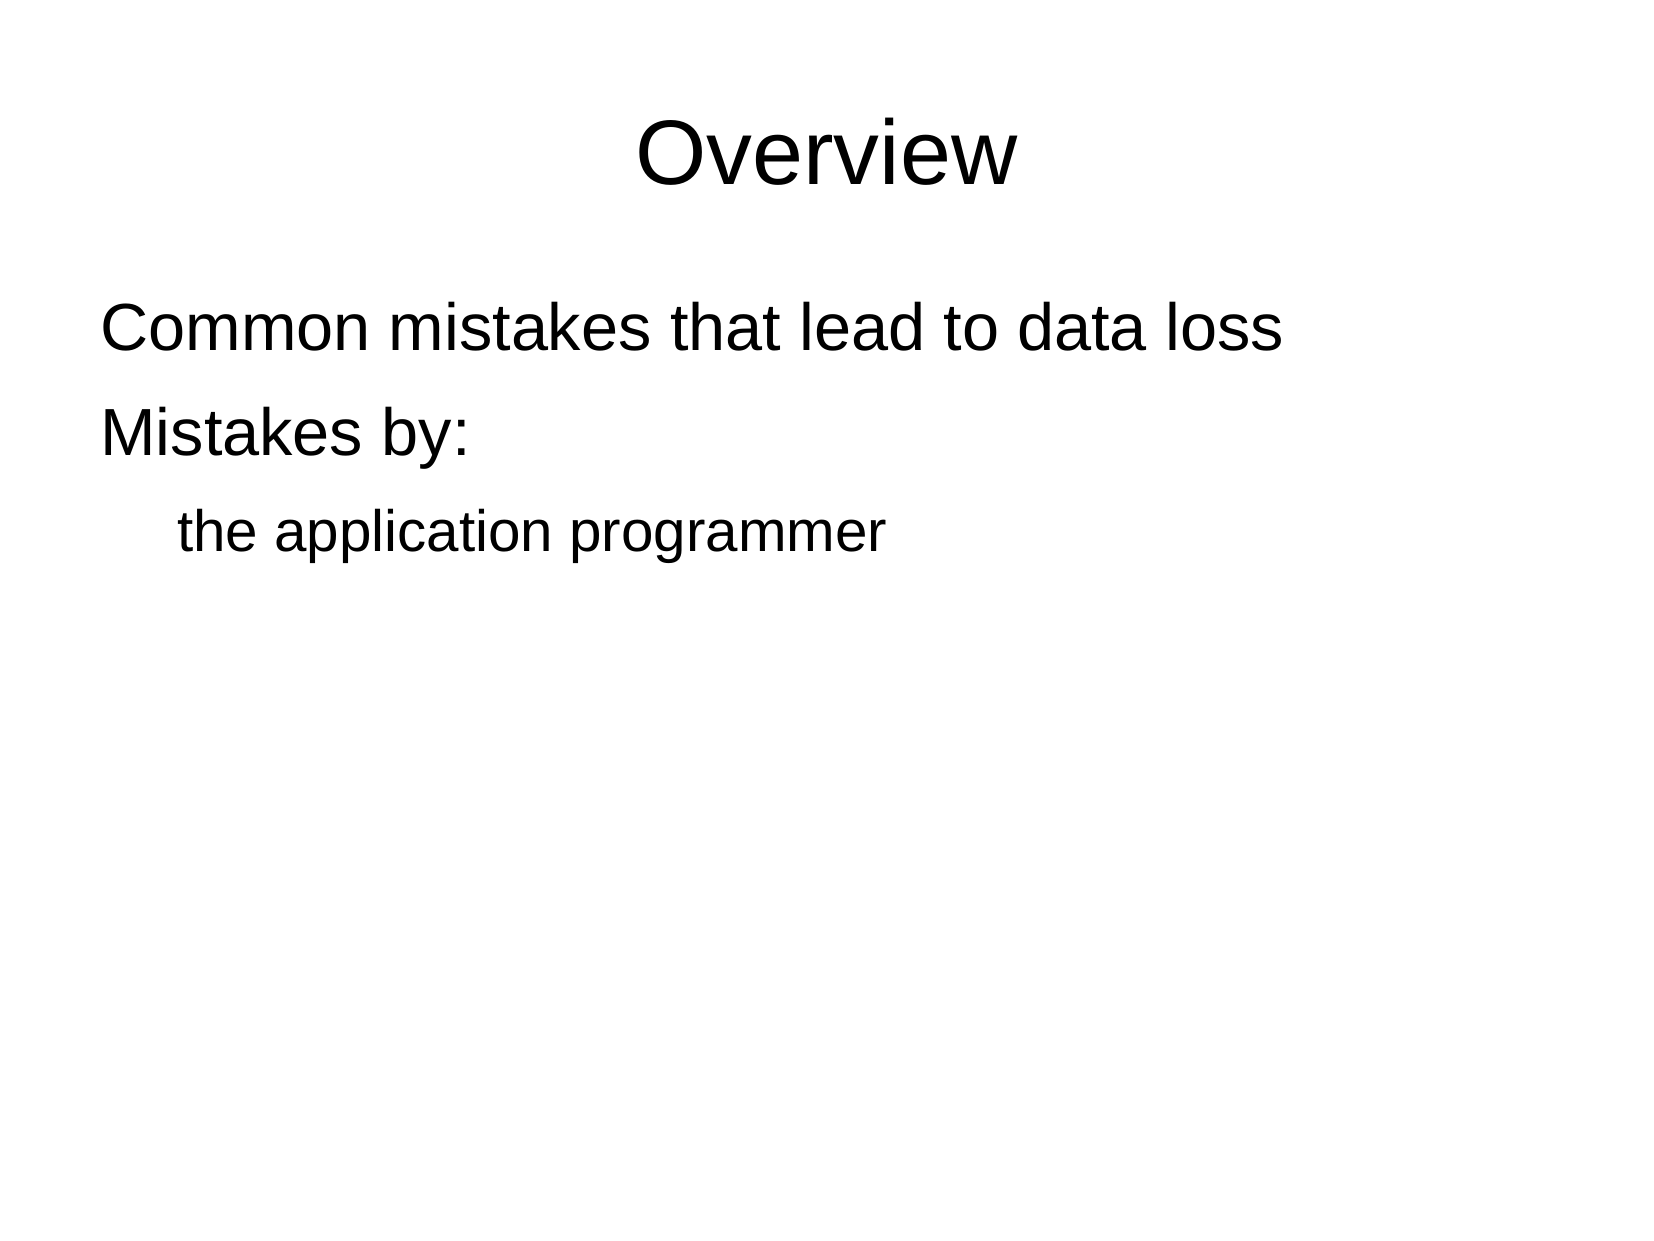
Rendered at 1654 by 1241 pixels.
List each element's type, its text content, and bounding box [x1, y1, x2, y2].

list Common mistakes that lead to data loss Mistakes by: the application programmer [82, 290, 1571, 1094]
title Overview [82, 49, 1571, 257]
